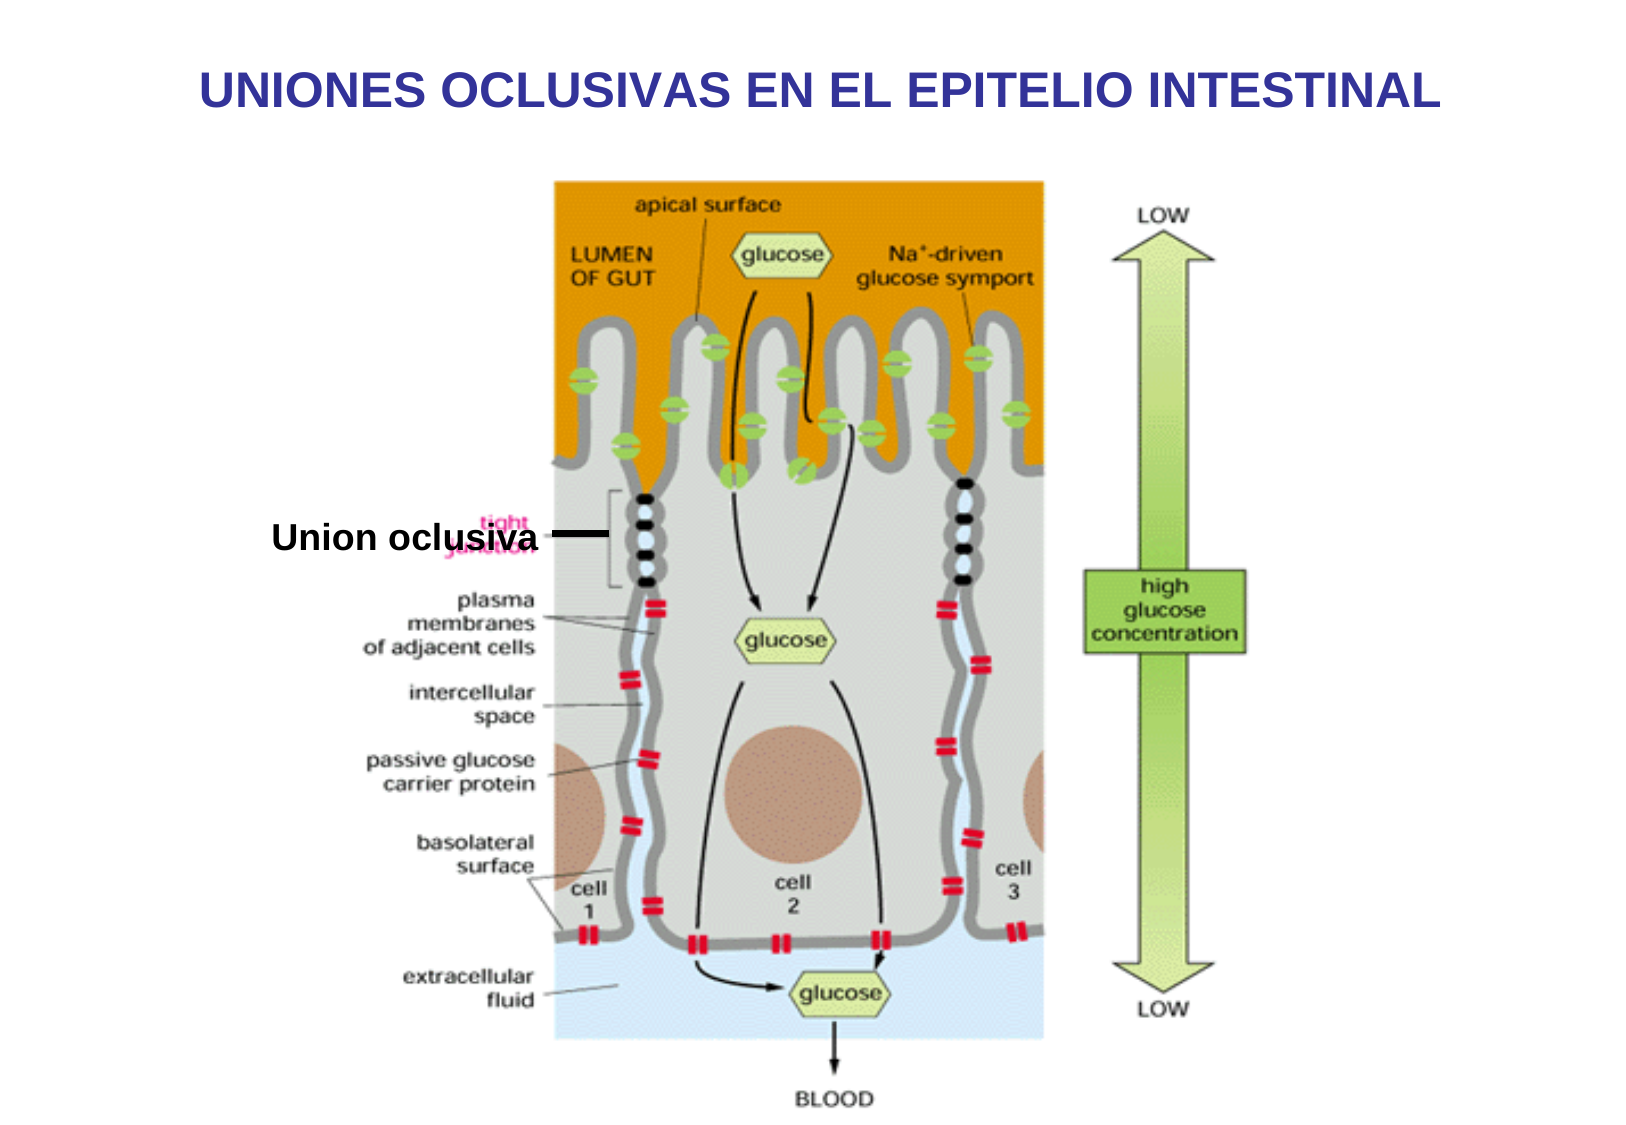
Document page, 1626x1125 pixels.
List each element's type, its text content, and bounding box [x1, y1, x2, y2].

picture [352, 179, 1263, 1125]
text_box UNIONES OCLUSIVAS EN EL EPITELIO INTESTINAL [54, 49, 1588, 126]
text_box Union oclusiva [256, 505, 554, 566]
